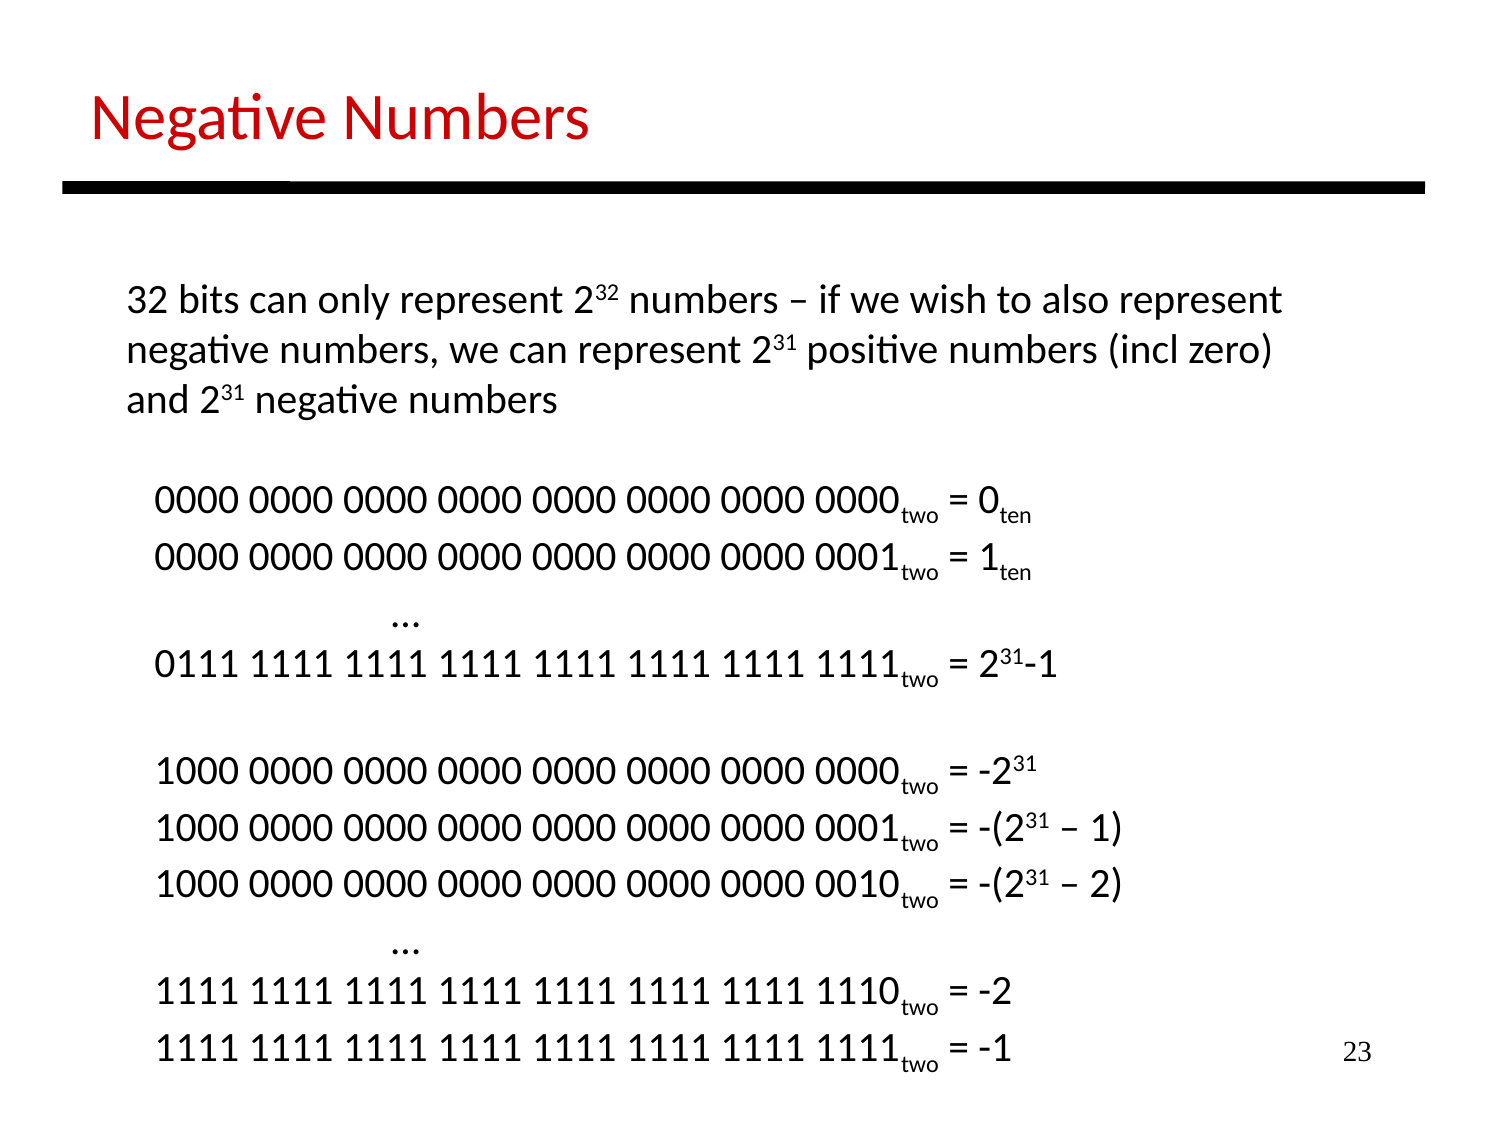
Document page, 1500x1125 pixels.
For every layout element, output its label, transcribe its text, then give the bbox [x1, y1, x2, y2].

text_box 32 bits can only represent 232 numbers – if we wish to also represent negative numbers, we can represent 231 positive numbers (incl zero) and 231 negative numbers 0000 0000 0000 0000 0000 0000 0000 0000two = 0ten 0000 0000 0000 0000 0000 0000 0000 0001two = 1ten … 0111 1111 1111 1111 1111 1111 1111 1111two = 231-1 1000 0000 0000 0000 0000 0000 0000 0000two = -231 1000 0000 0000 0000 0000 0000 0000 0001two = -(231 – 1) 1000 0000 0000 0000 0000 0000 0000 0010two = -(231 – 2) … 1111 1111 1111 1111 1111 1111 1111 1110two = -2 1111 1111 1111 1111 1111 1111 1111 1111two = -1 [92, 264, 1299, 1085]
slide_number <number> [1074, 1025, 1388, 1100]
text_box Negative Numbers [75, 65, 606, 160]
